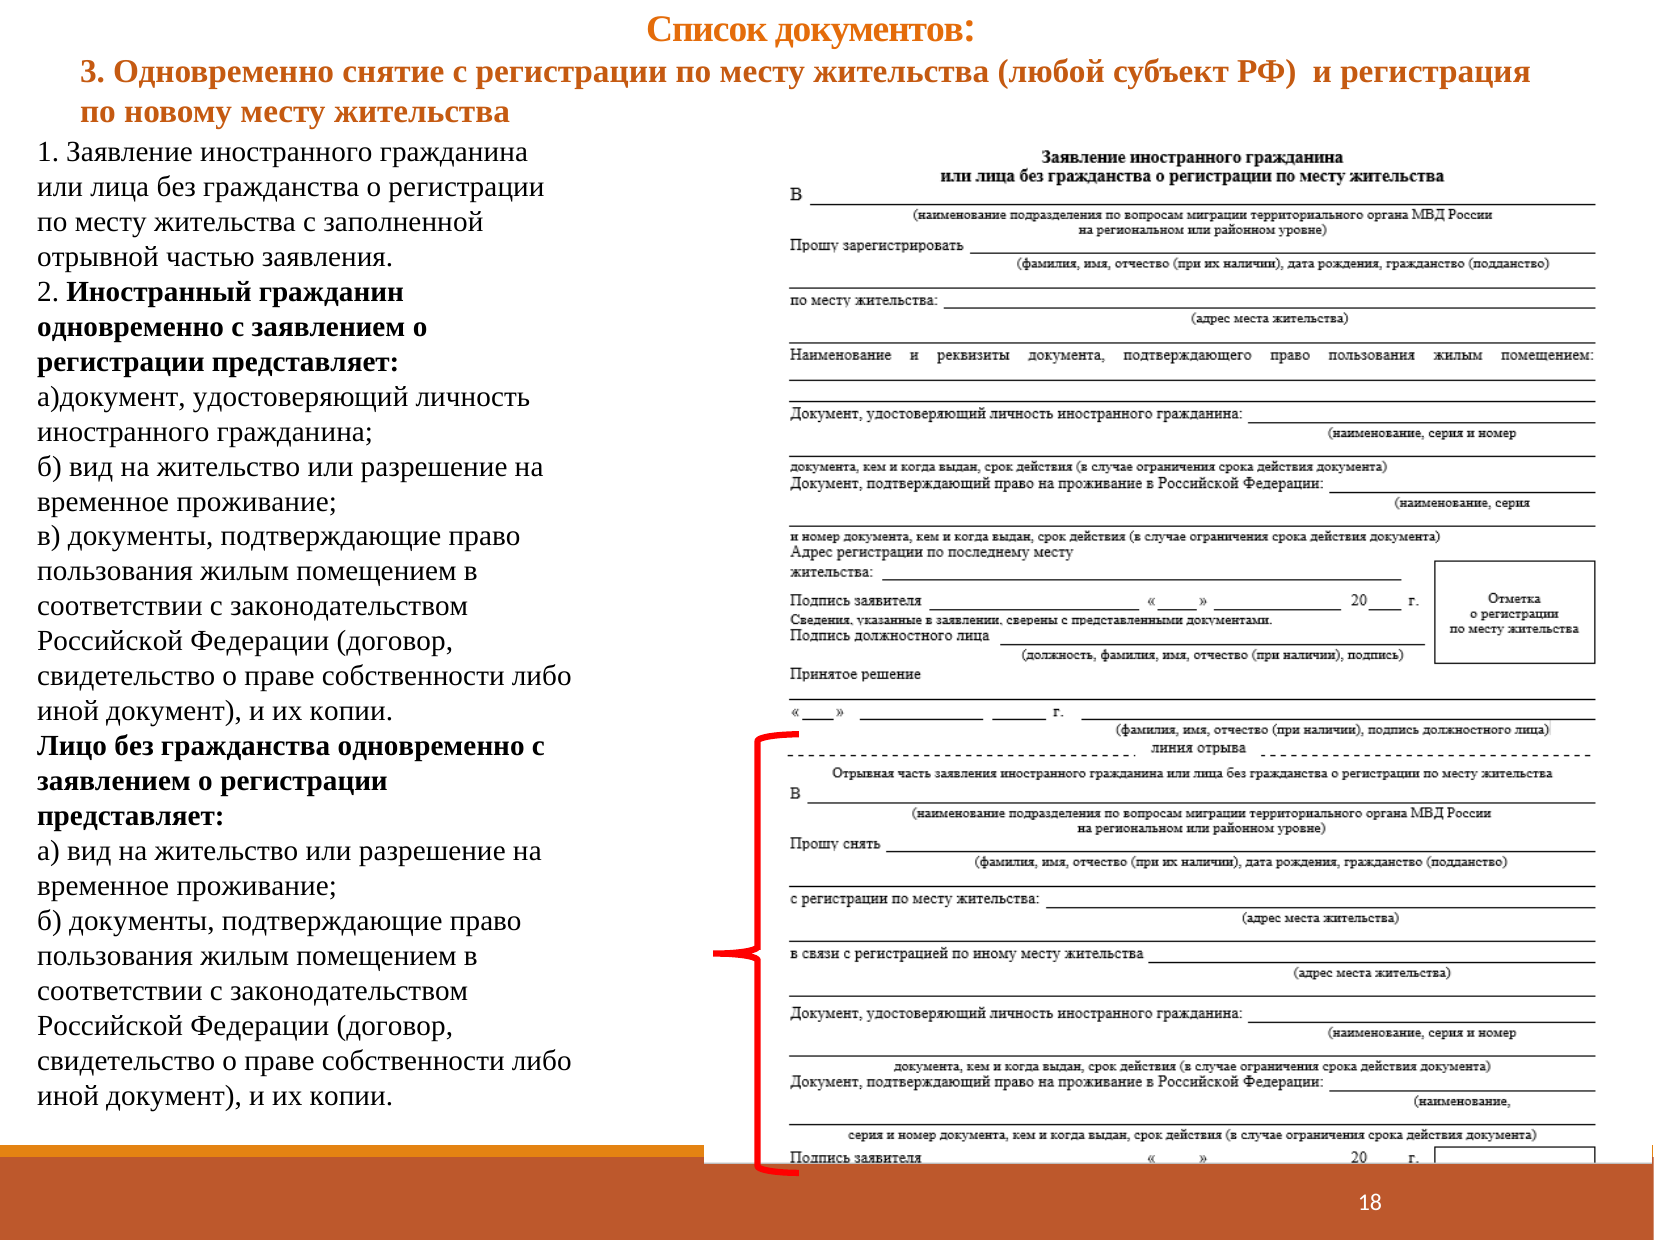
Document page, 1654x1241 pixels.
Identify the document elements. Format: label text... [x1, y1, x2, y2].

text_box 1. Заявление иностранного гражданина или лица без гражданства о регистрации по месту жительства с заполненной отрывной частью заявления. 2. Иностранный гражданин одновременно с заявлением о регистрации представляет: а)документ, удостоверяющий личность иностранного гражданина; б) вид на жительство или разрешение на временное проживание; в) документы, подтверждающие право пользования жилым помещением в соответствии с законодательством Российской Федерации (договор, свидетельство о праве собственности либо иной документ), и их копии. Лицо без гражданства одновременно с заявлением о регистрации представляет: а) вид на жительство или разрешение на временное проживание; б) документы, подтверждающие право пользования жилым помещением в соответствии с законодательством Российской Федерации (договор, свидетельство о праве собственности либо иной документ), и их копии. [22, 125, 590, 1119]
text_box Список документов: 3. Одновременно снятие с регистрации по месту жительства (любой субъект РФ) и регистрация по новому месту жительства [65, 0, 1589, 137]
picture [704, 138, 1652, 1164]
text_box [1342, 1168, 1521, 1235]
